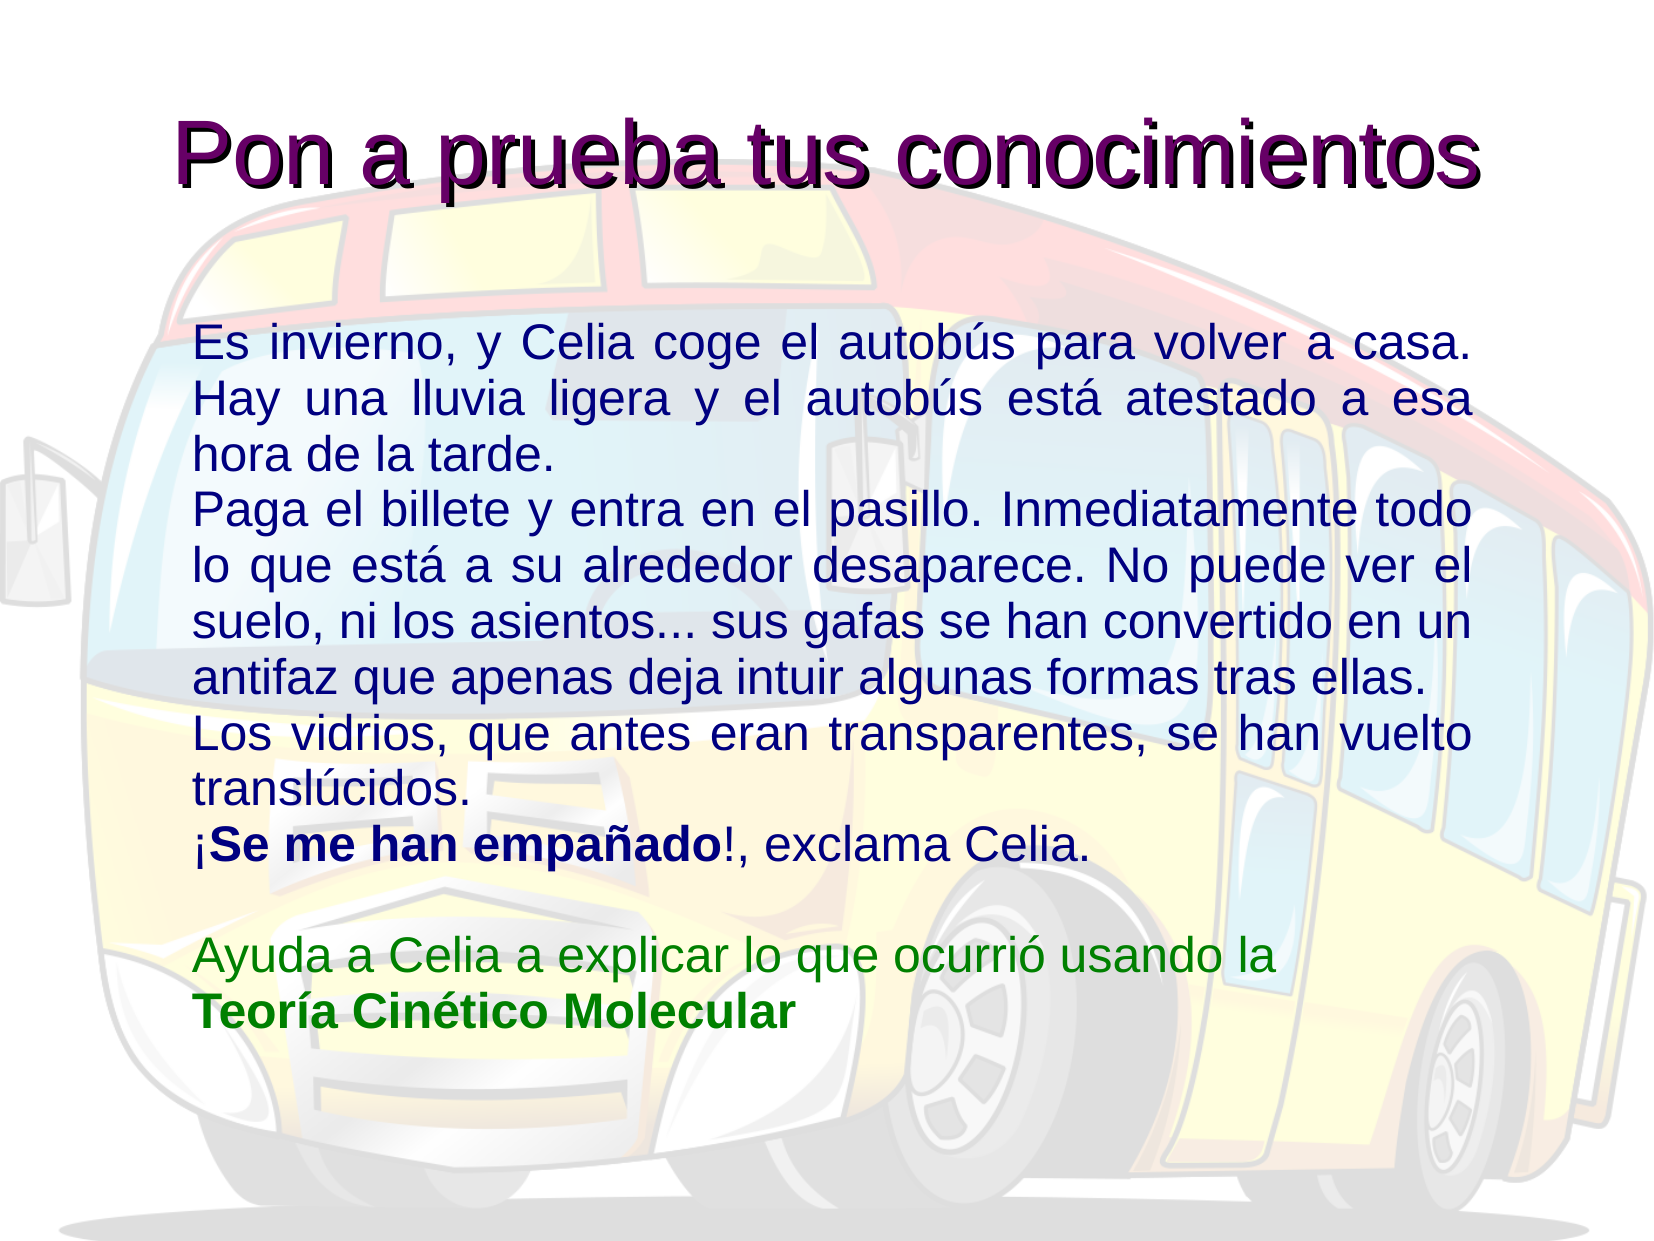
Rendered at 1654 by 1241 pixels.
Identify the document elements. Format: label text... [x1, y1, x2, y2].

text_box Es invierno, y Celia coge el autobús para volver a casa. Hay una lluvia ligera y el autobús está atestado a esa hora de la tarde. Paga el billete y entra en el pasillo. Inmediatamente todo lo que está a su alrededor desaparece. No puede ver el suelo, ni los asientos... sus gafas se han convertido en un antifaz que apenas deja intuir algunas formas tras ellas. Los vidrios, que antes eran transparentes, se han vuelto translúcidos. ¡Se me han empañado!, exclama Celia. Ayuda a Celia a explicar lo que ocurrió usando la Teoría Cinético Molecular [177, 307, 1489, 1047]
title Pon a prueba tus conocimientos [82, 49, 1571, 257]
picture [0, 159, 1654, 1241]
